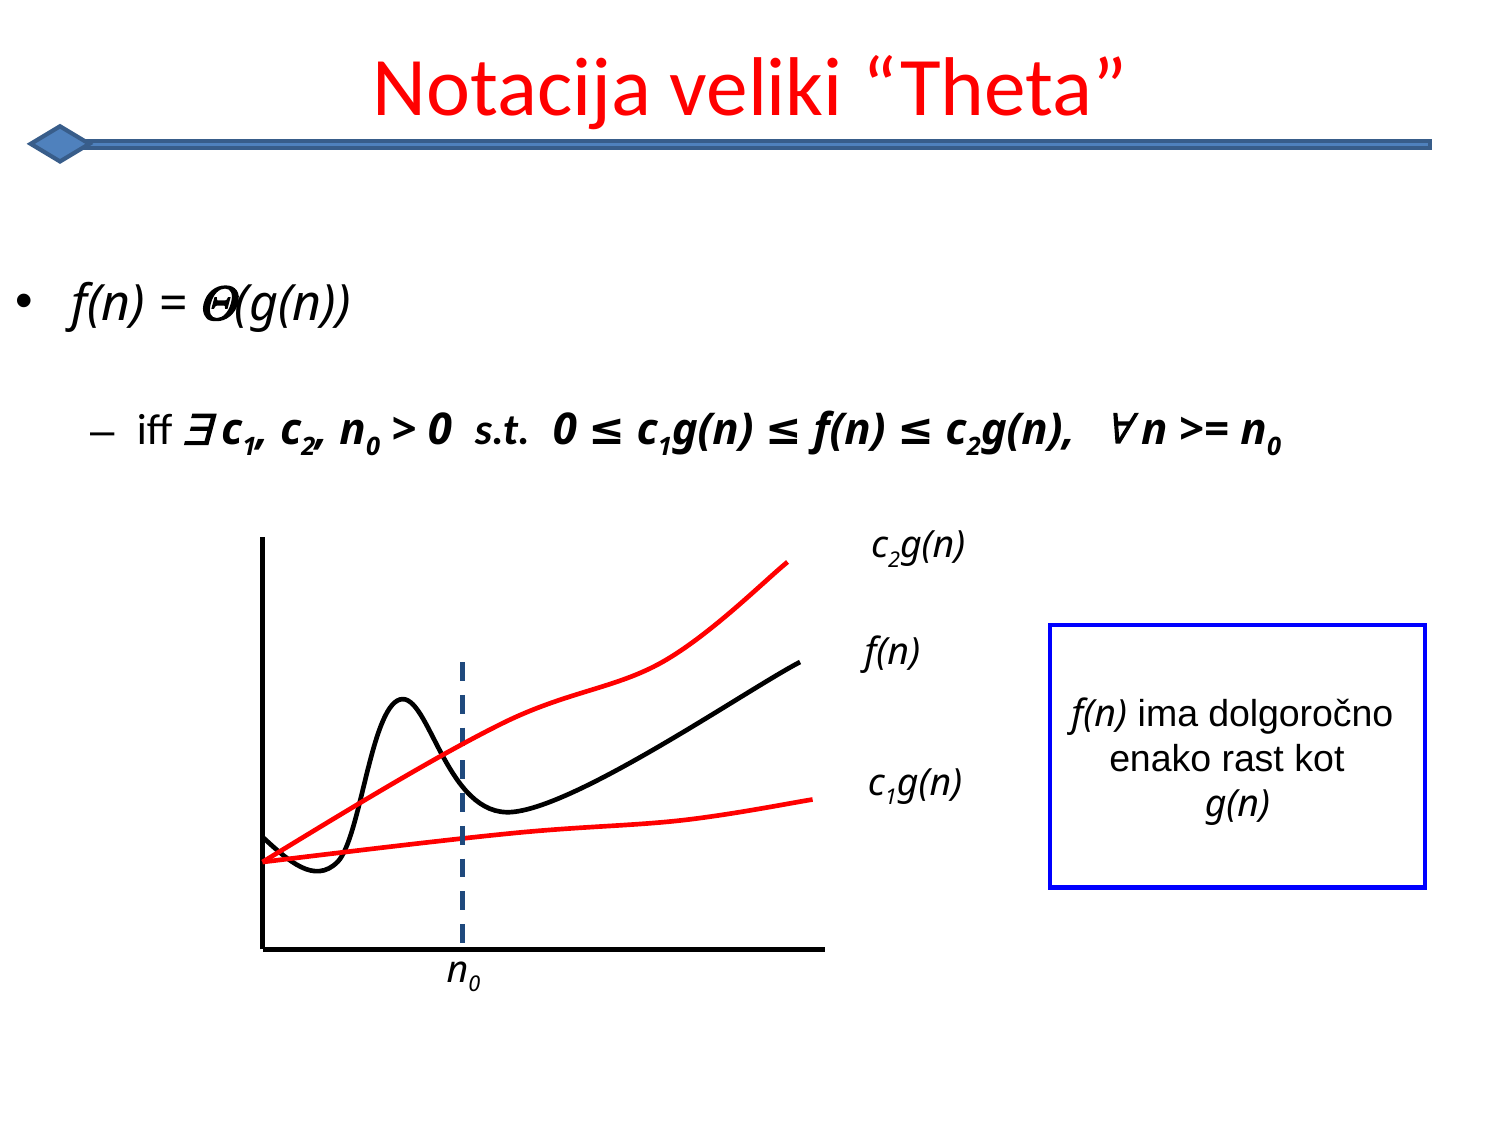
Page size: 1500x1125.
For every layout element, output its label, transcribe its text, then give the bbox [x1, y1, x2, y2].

text_box c2g(n) [856, 512, 981, 580]
list f(n) = (g(n)) iff  c1, c2, n0 > 0 s.t. 0 ≤ c1g(n) ≤ f(n) ≤ c2g(n),  n >= n0 [0, 262, 1388, 476]
text_box f(n) ima dolgoročno enako rast kot g(n) [1050, 624, 1426, 888]
text_box c1g(n) [853, 749, 978, 817]
text_box f(n) [849, 619, 936, 680]
title Notacija veliki “Theta” [75, 23, 1426, 141]
text_box n0 [431, 936, 496, 1004]
